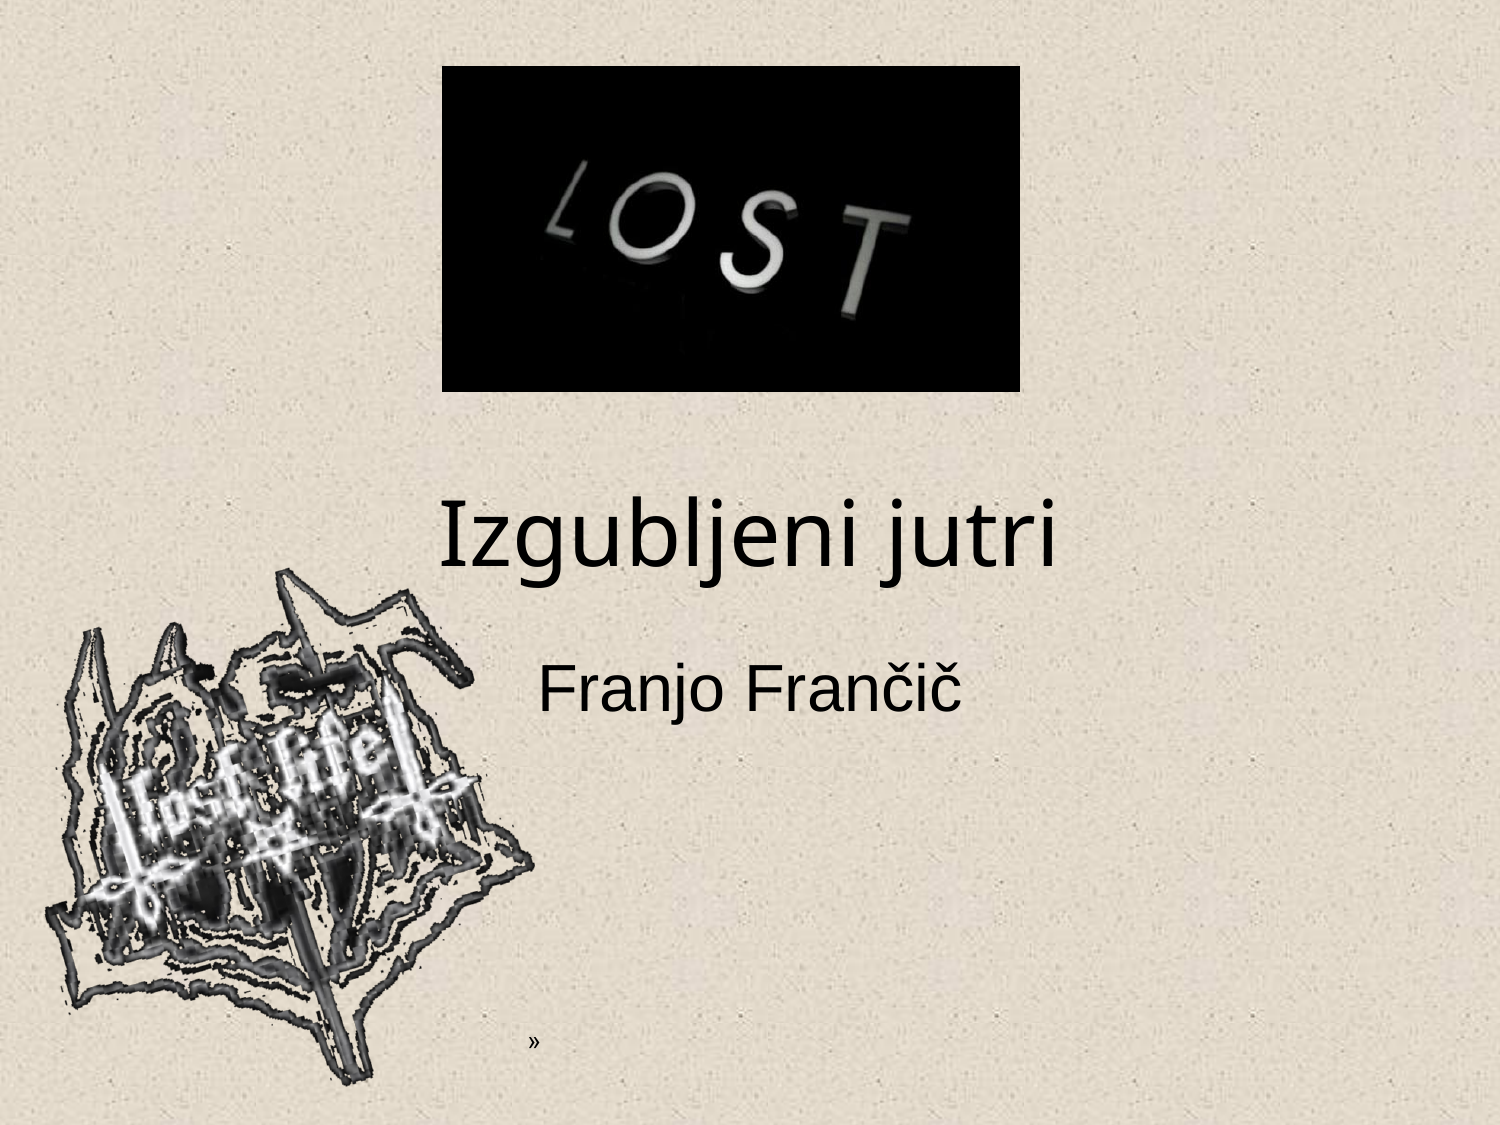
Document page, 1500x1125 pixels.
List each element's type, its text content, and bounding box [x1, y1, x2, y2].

footer [512, 1024, 988, 1103]
picture [0, 0, 1500, 1125]
subtitle Franjo Frančič [539, 637, 1275, 752]
title Izgubljeni jutri [112, 408, 1388, 650]
